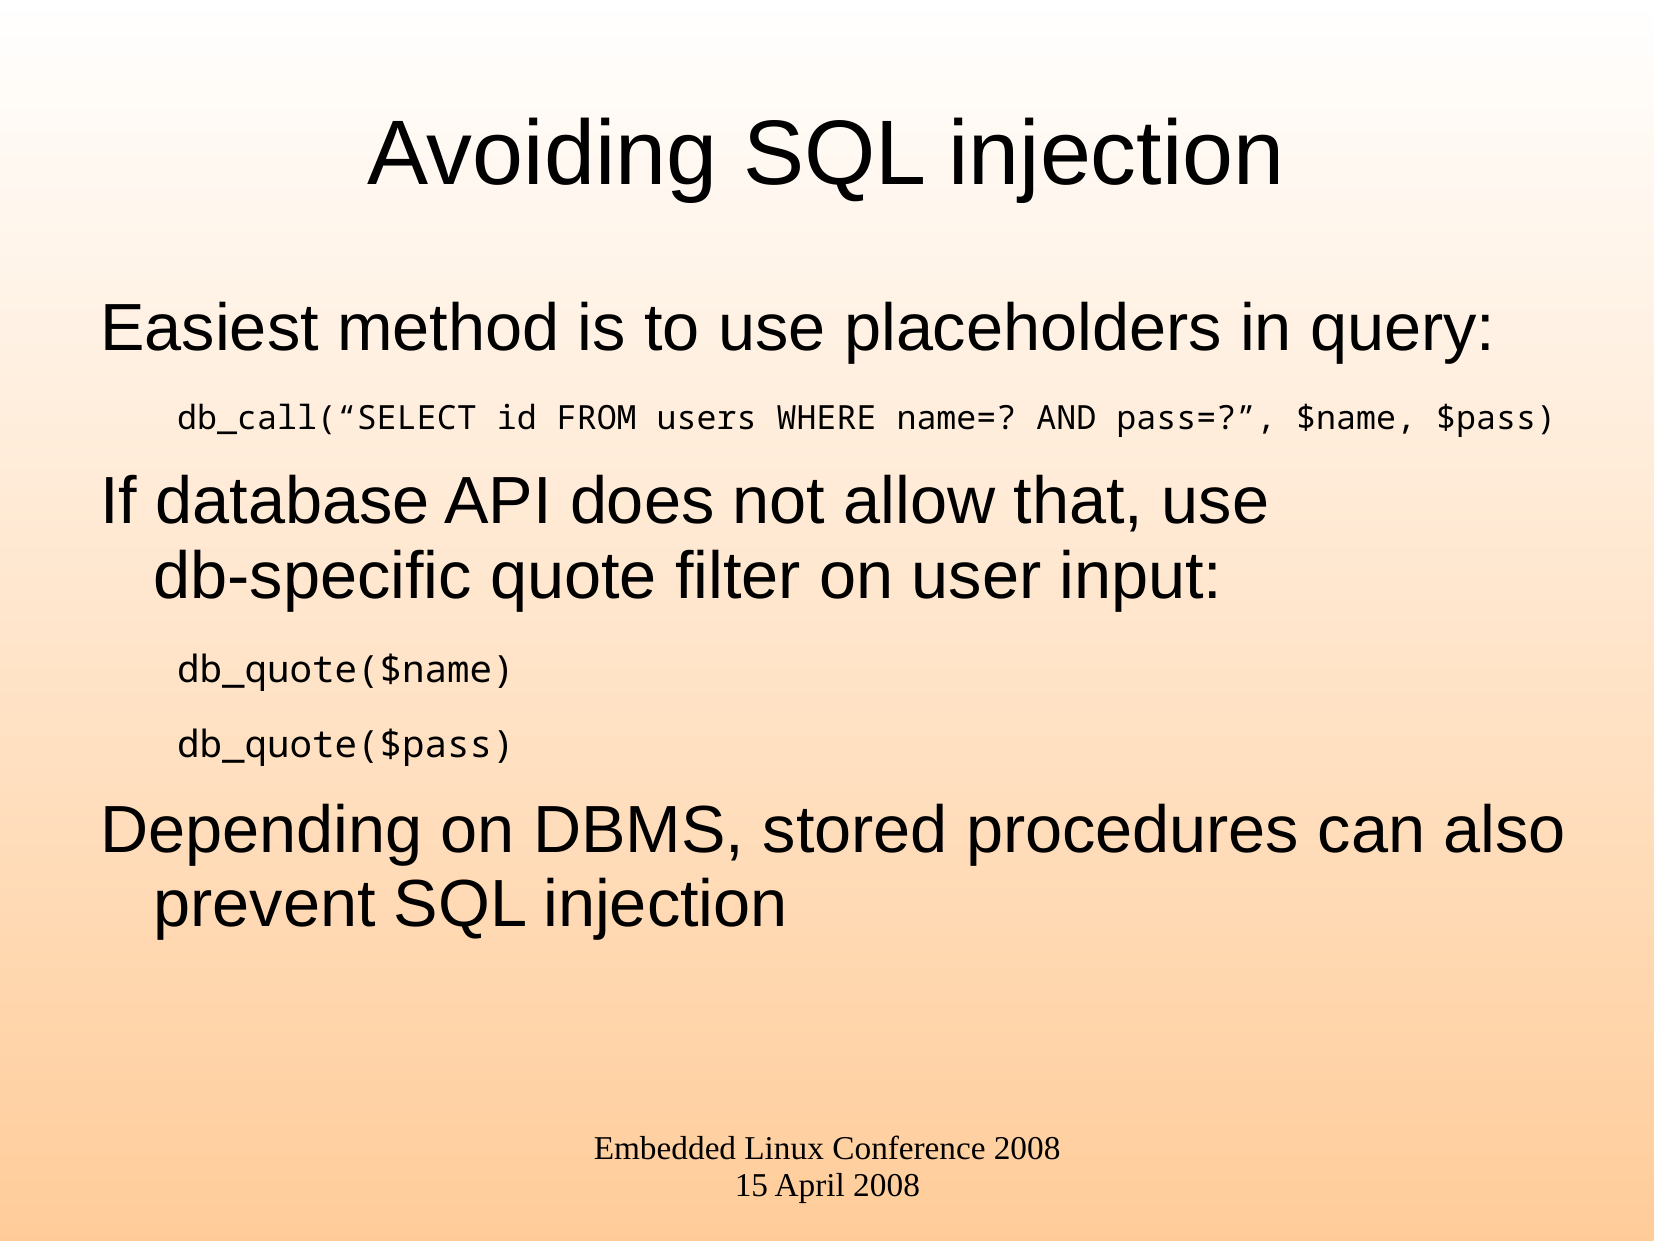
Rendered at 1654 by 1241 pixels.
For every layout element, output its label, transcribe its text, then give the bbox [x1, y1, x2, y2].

list Easiest method is to use placeholders in query: db_call(“SELECT id FROM users WHERE name=? AND pass=?”, $name, $pass) If database API does not allow that, use db‑specific quote filter on user input: db_quote($name) db_quote($pass) Depending on DBMS, stored procedures can also prevent SQL injection [82, 290, 1571, 1094]
title Avoiding SQL injection [82, 56, 1571, 250]
